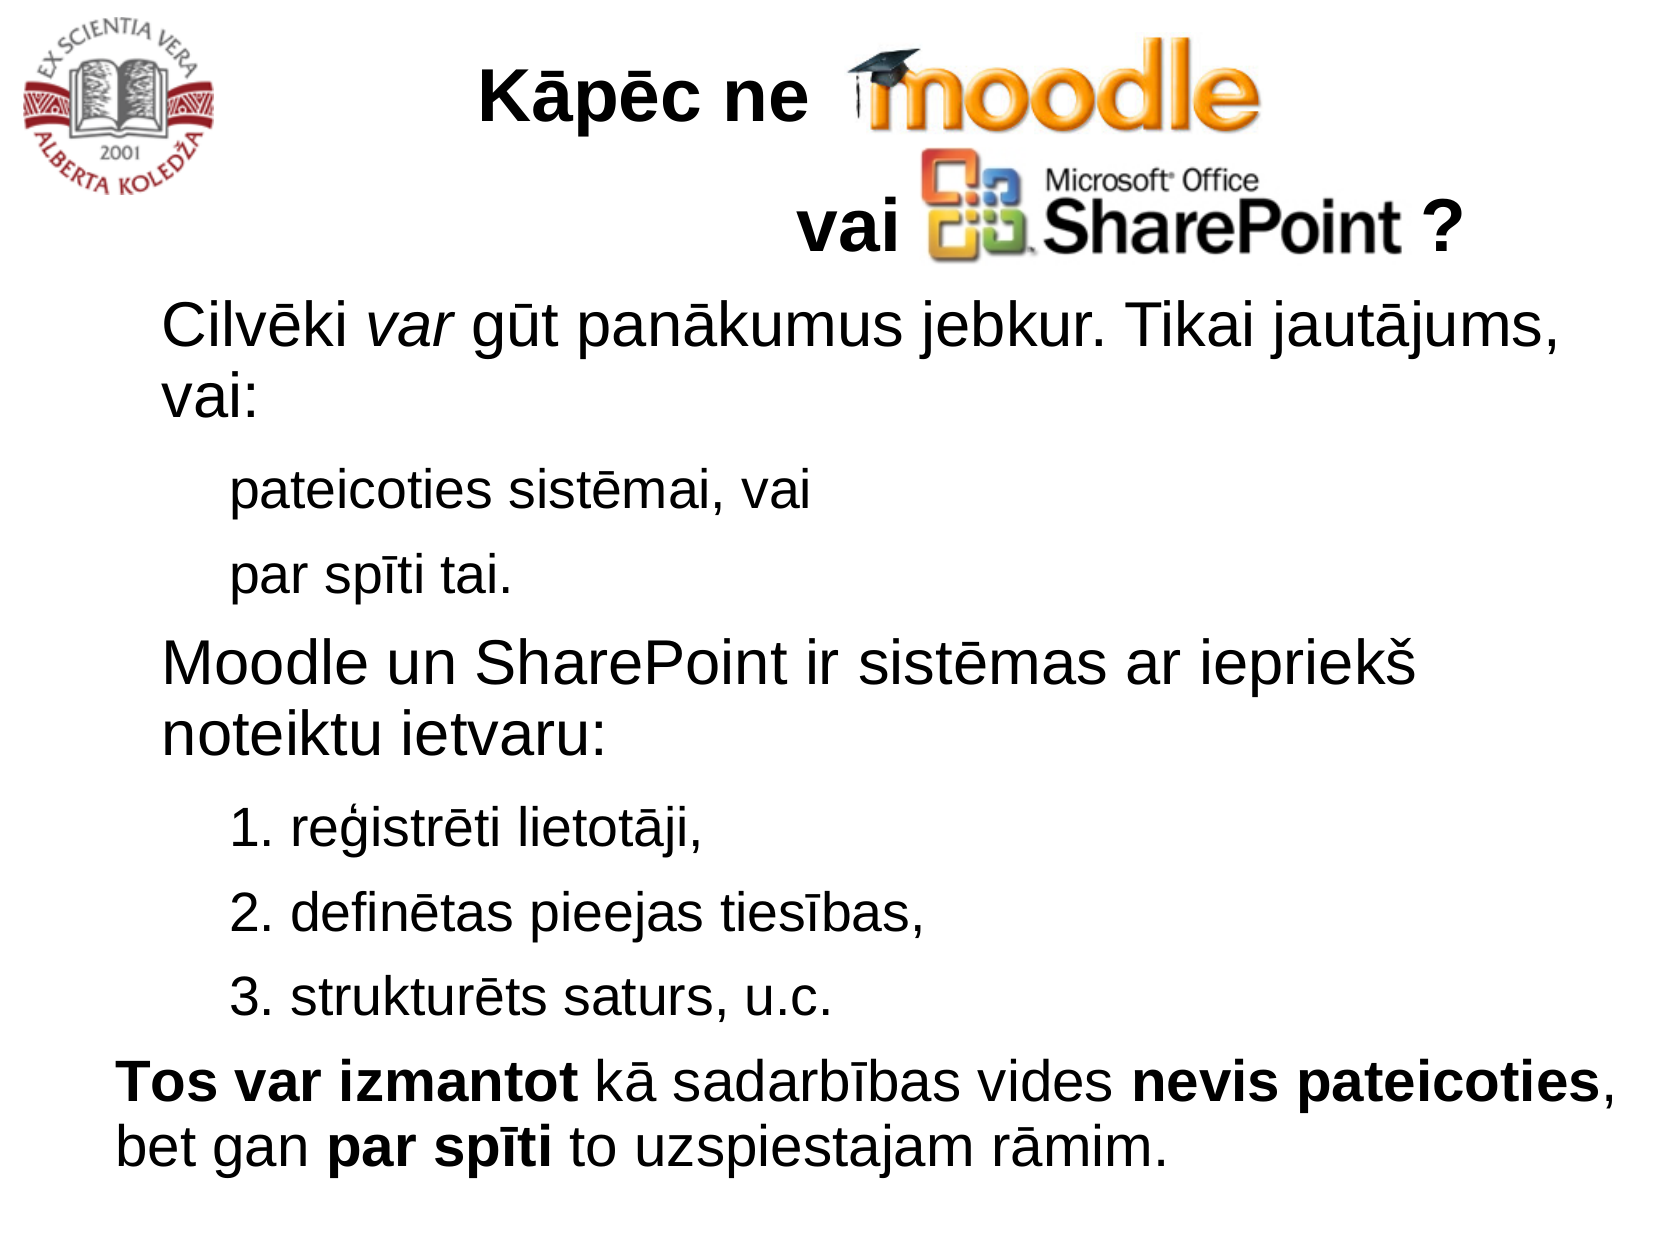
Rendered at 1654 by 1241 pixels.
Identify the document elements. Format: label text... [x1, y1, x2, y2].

text_box Tos var izmantot kā sadarbības vides nevis pateicoties, bet gan par spīti to uzspiestajam rāmim. [100, 1041, 1654, 1211]
title Kāpēc ne Moodle vai SharePoint ? [206, 53, 1571, 268]
picture [844, 32, 1264, 137]
list Cilvēki var gūt panākumus jebkur. Tikai jautājums, vai: pateicoties sistēmai, vai par spīti tai. Moodle un SharePoint ir sistēmas ar iepriekš noteiktu ietvaru: 1. reģistrēti lietotāji, 2. definētas pieejas tiesības, 3. strukturēts saturs, u.c. [94, 289, 1583, 1034]
picture [23, 17, 214, 195]
picture [919, 147, 1412, 266]
